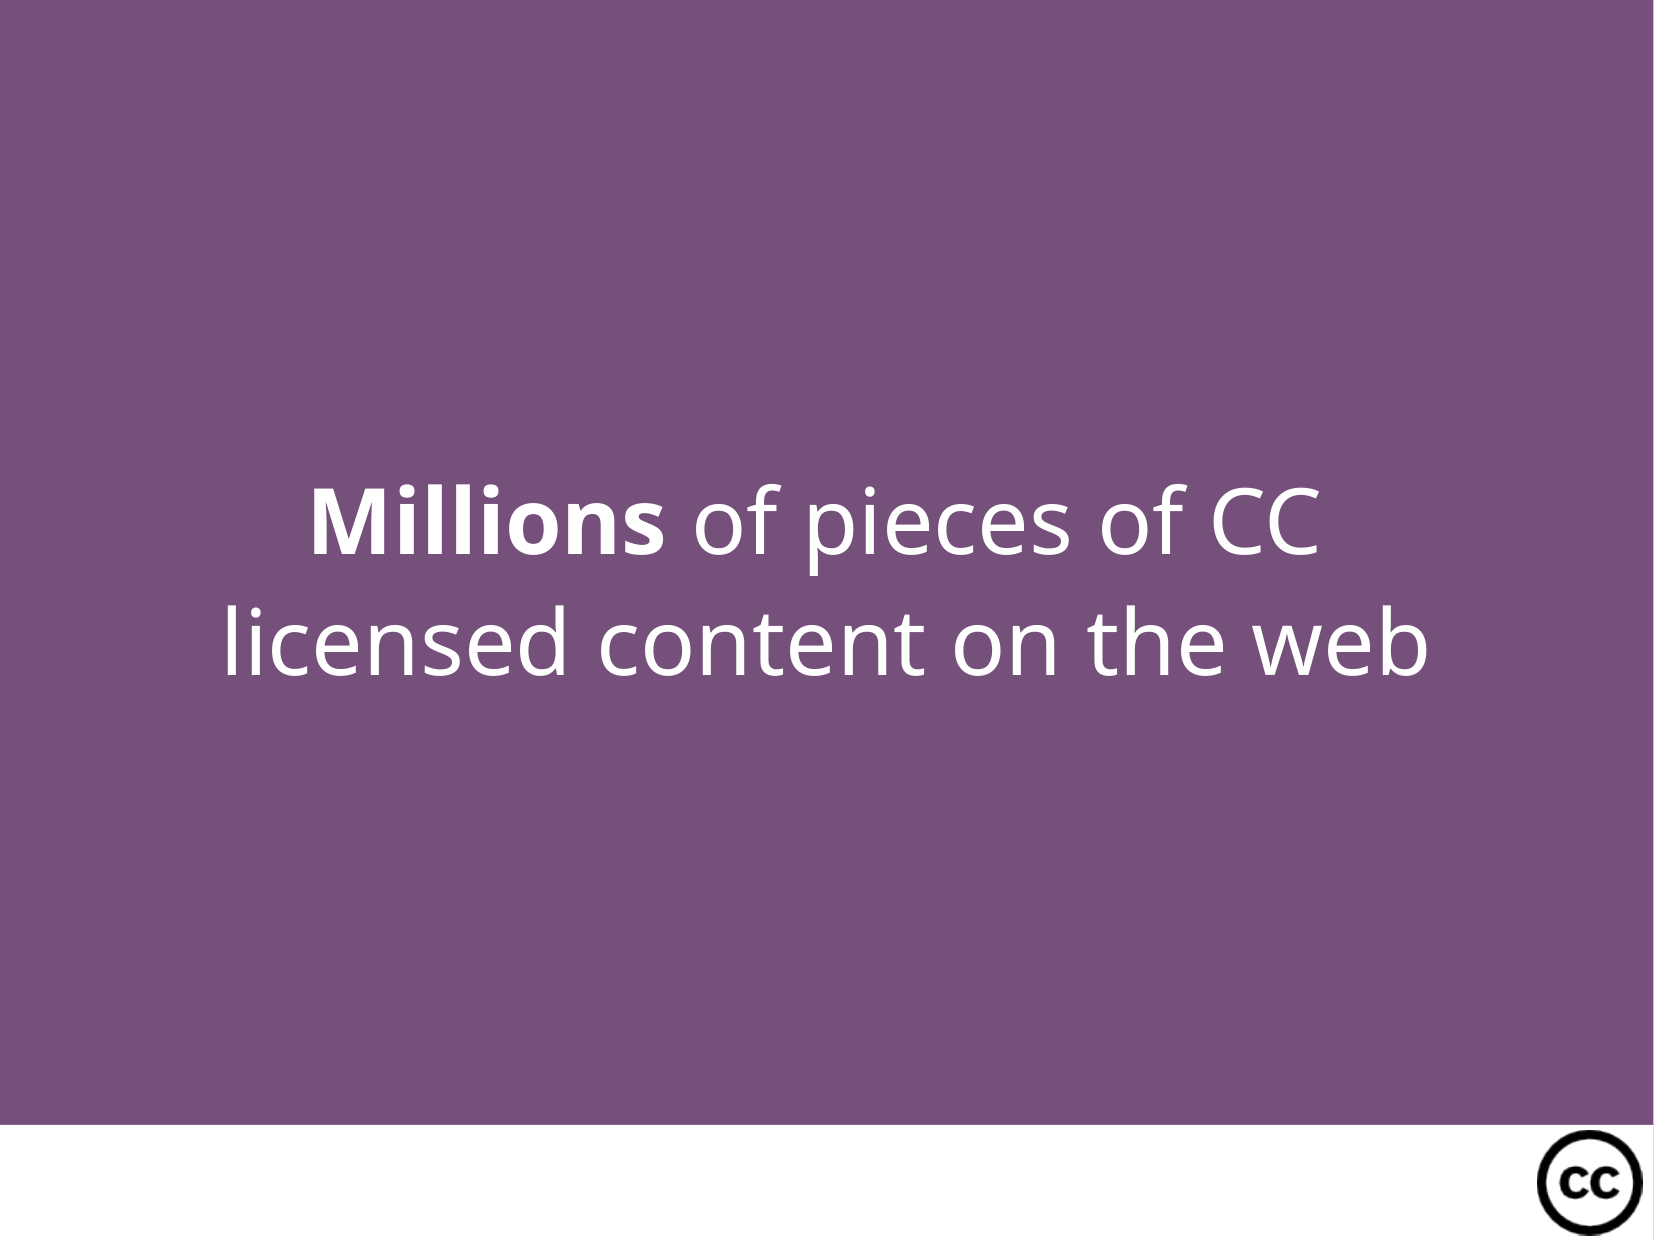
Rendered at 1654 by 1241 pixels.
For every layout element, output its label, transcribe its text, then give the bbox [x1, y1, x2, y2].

title Millions of pieces of CC licensed content on the web [82, 473, 1571, 684]
picture [1537, 1130, 1643, 1236]
